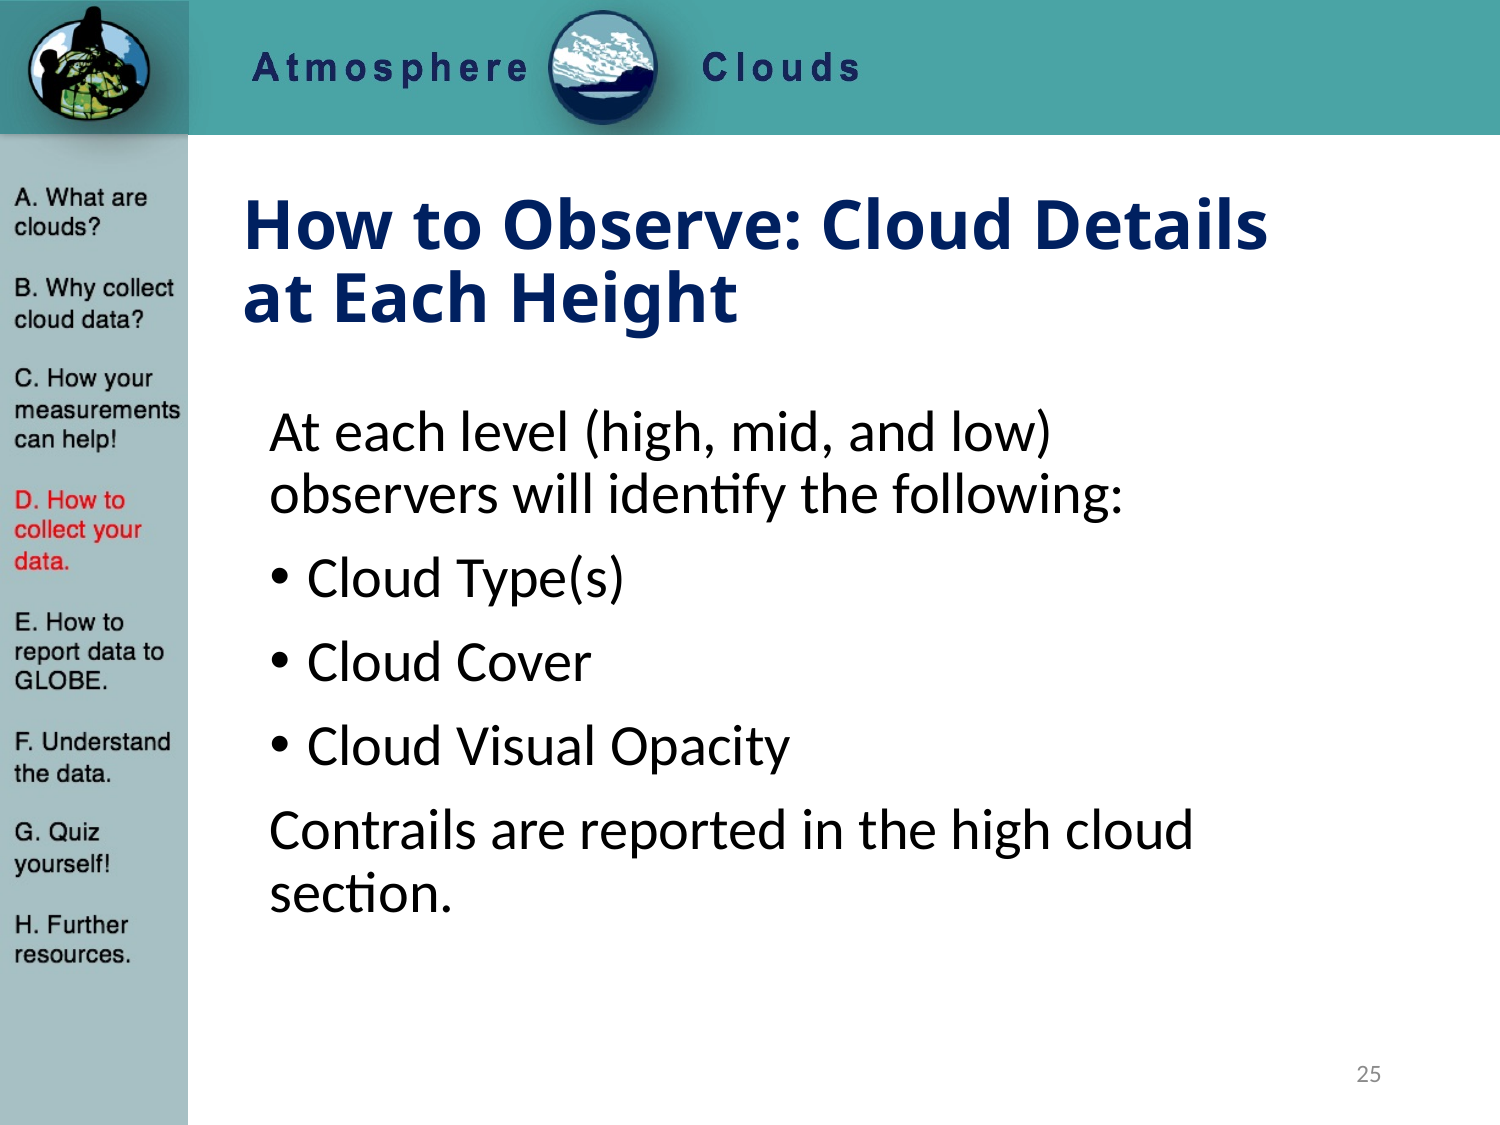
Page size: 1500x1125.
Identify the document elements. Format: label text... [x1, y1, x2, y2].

list At each level (high, mid, and low) observers will identify the following: Cloud Type(s) Cloud Cover Cloud Visual Opacity Contrails are reported in the high cloud section. [254, 393, 1265, 1034]
picture [0, 0, 1500, 1125]
slide_number <number> [1059, 1042, 1397, 1103]
title How to Observe: Cloud Details at Each Height [228, 155, 1397, 373]
